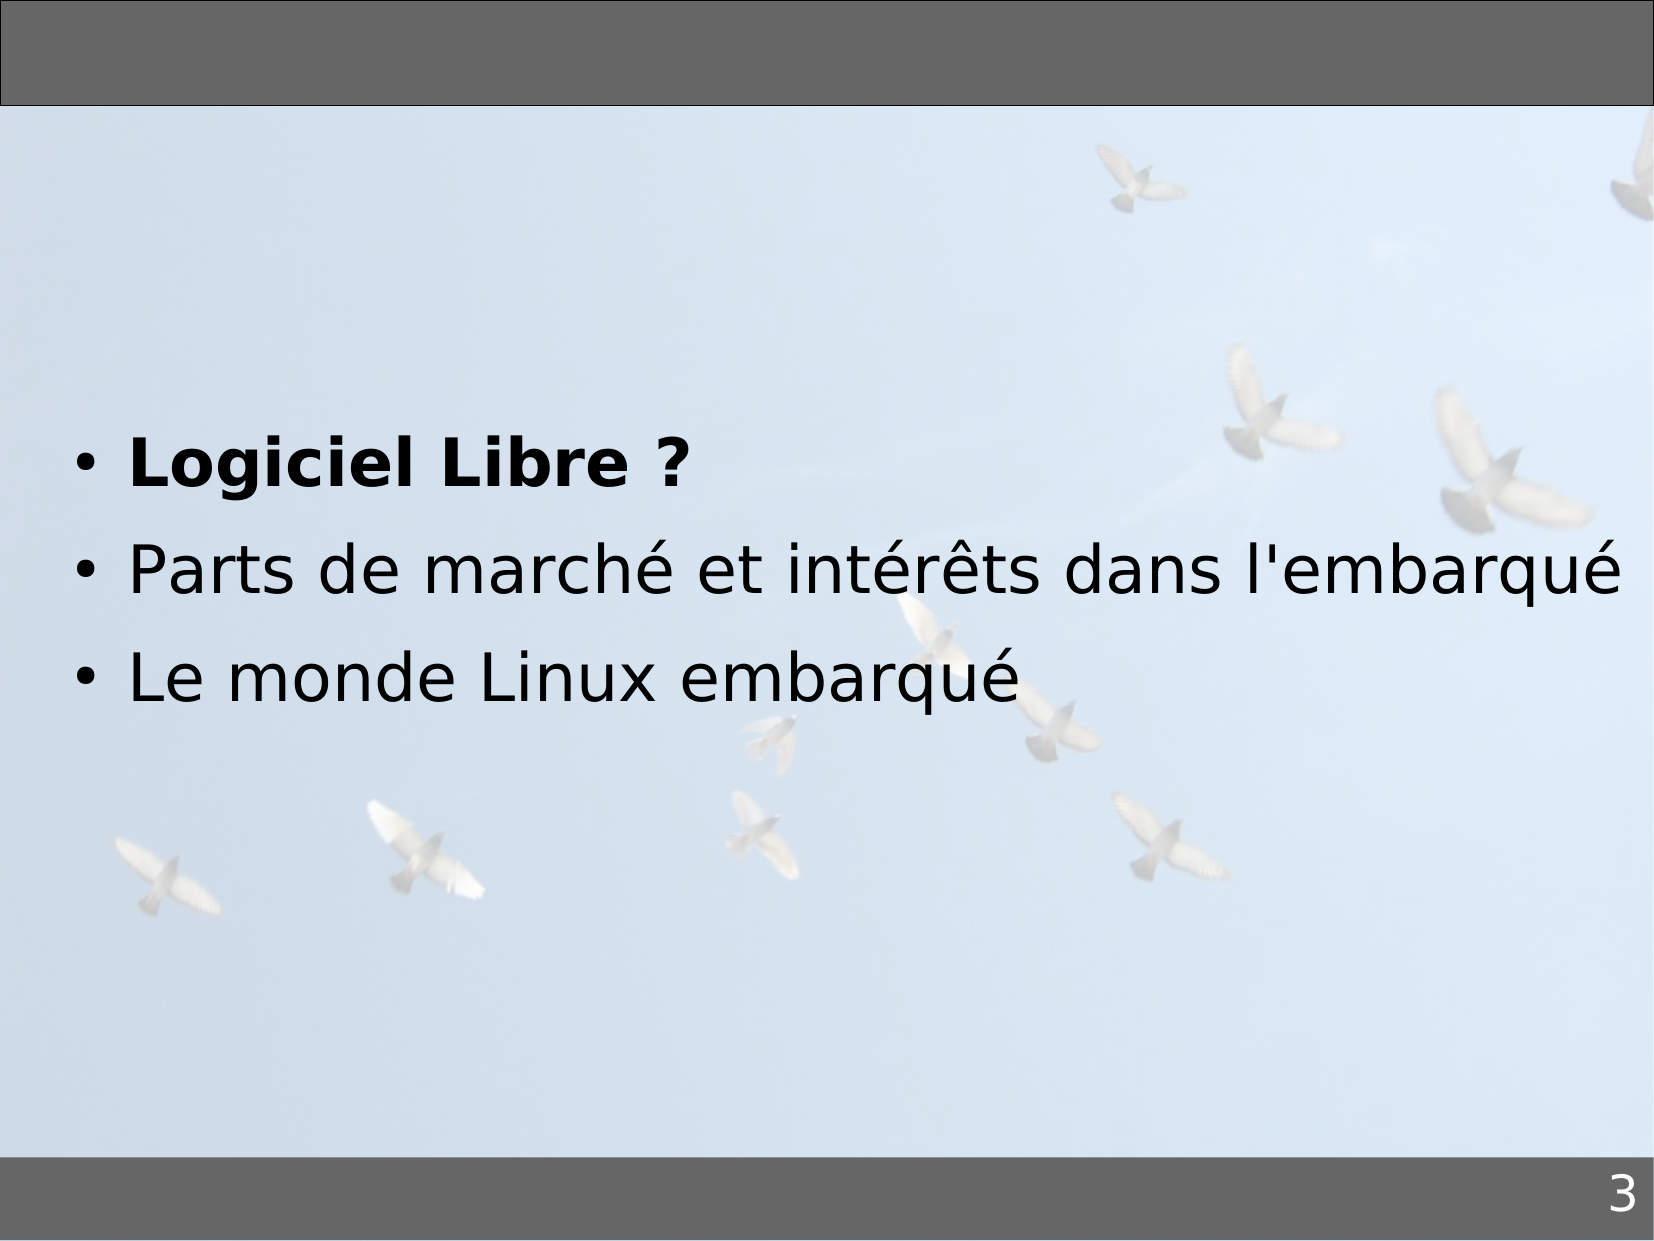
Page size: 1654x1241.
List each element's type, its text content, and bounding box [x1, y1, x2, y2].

list Logiciel Libre ? Parts de marché et intérêts dans l'embarqué Le monde Linux embarqué [56, 424, 1628, 773]
